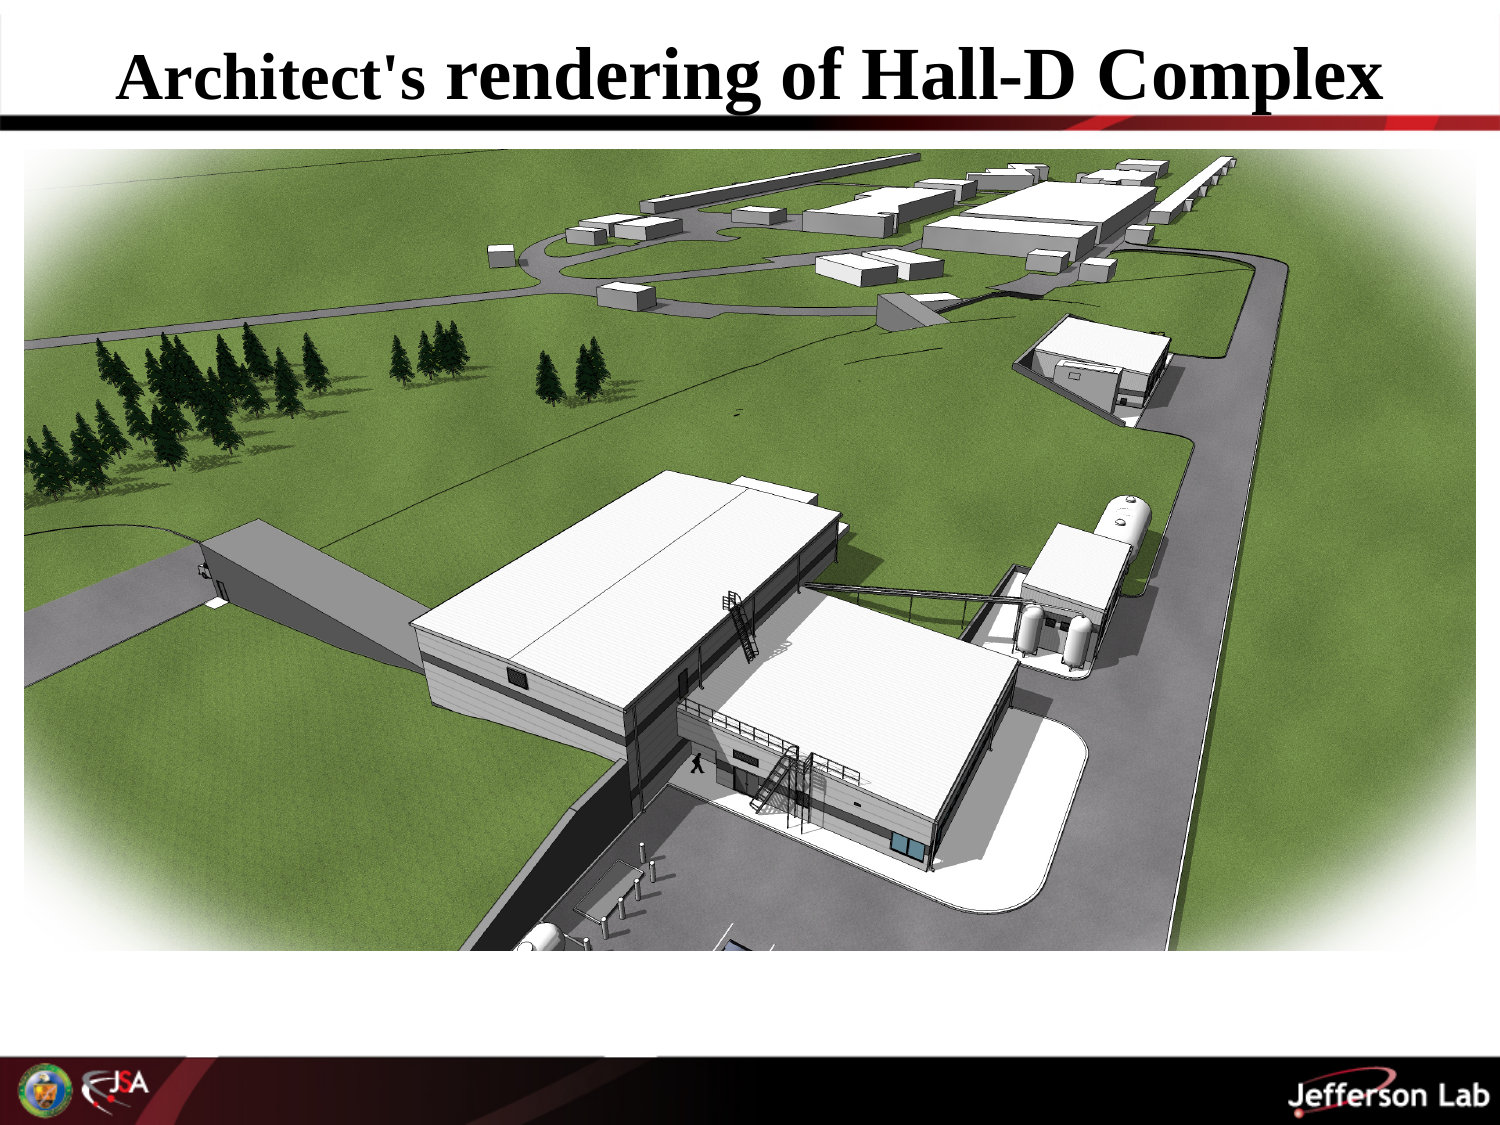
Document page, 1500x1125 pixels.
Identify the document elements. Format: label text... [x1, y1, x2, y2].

title Architect's rendering of Hall-D Complex [0, 0, 1500, 151]
picture [0, 151, 1500, 1125]
